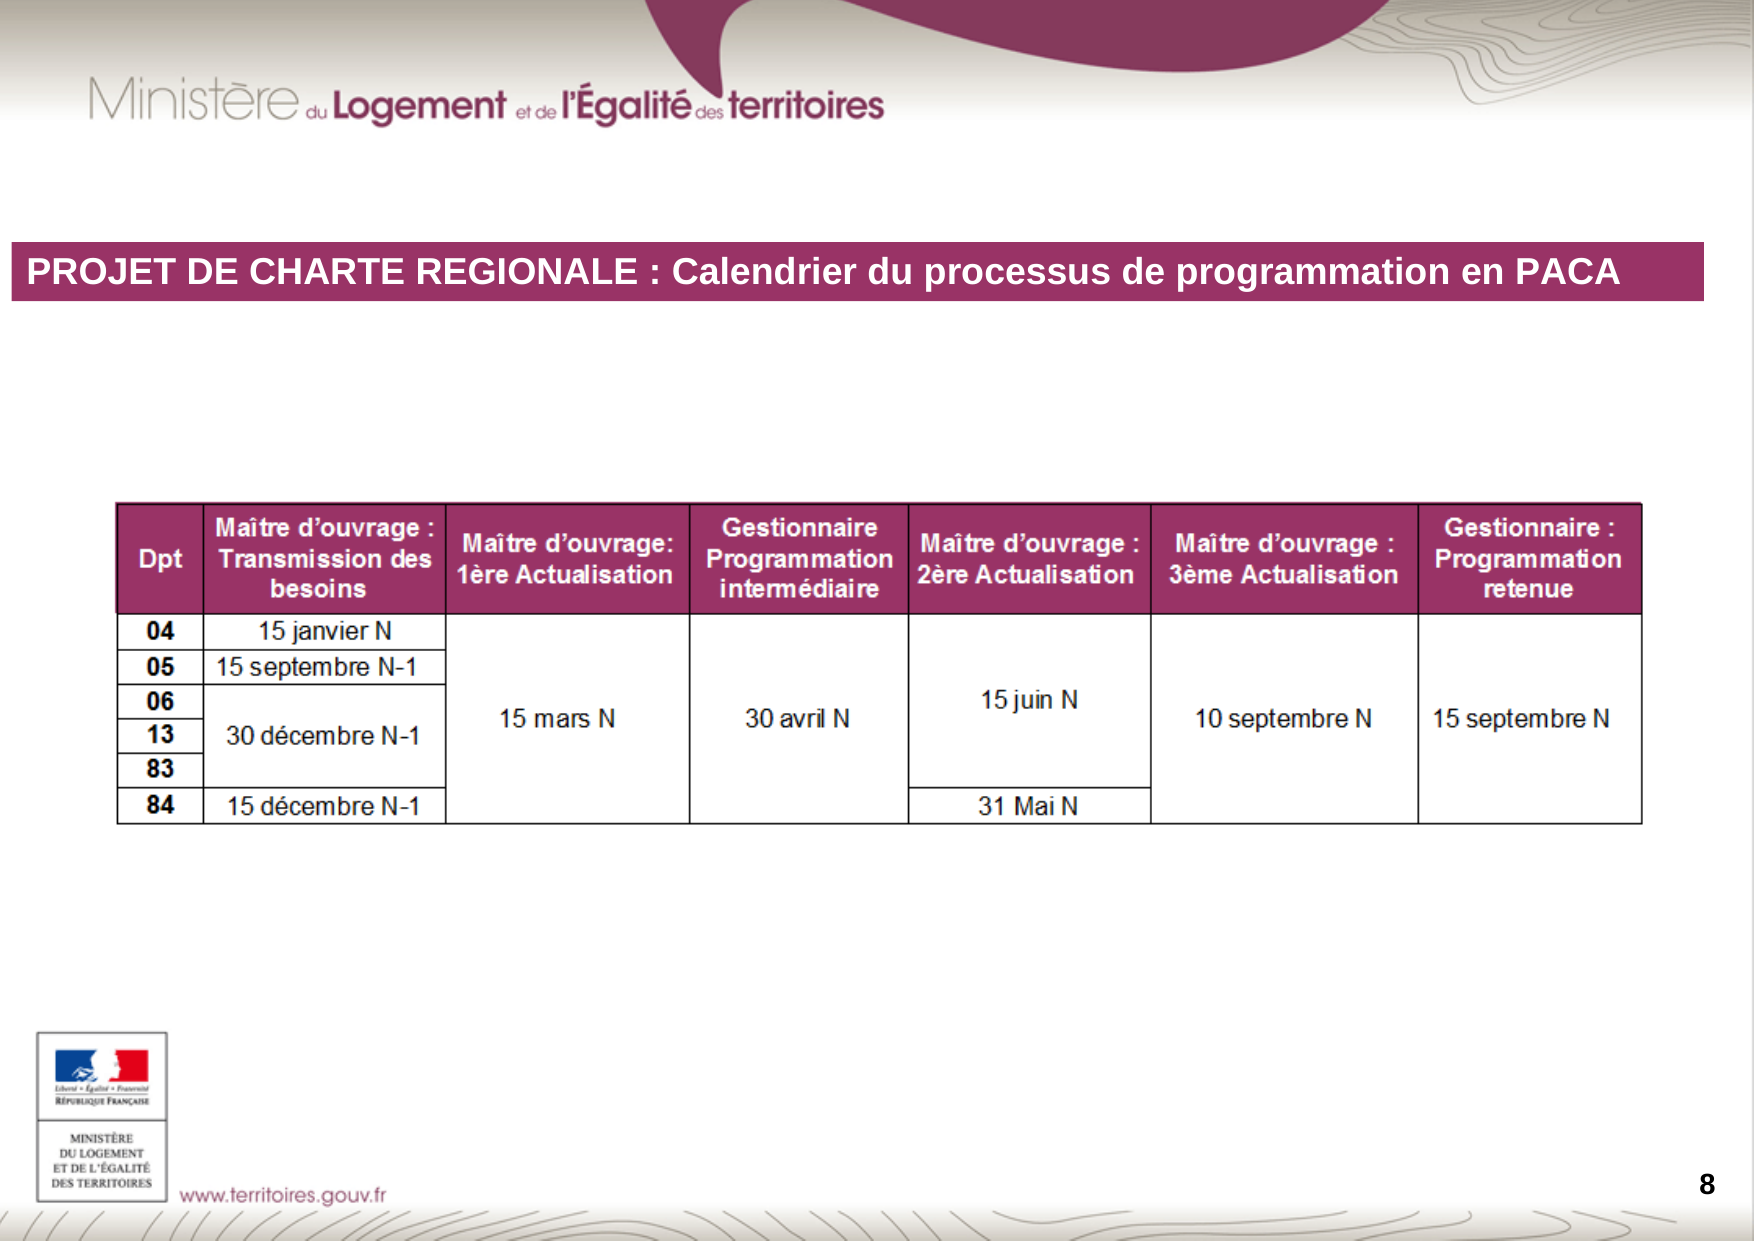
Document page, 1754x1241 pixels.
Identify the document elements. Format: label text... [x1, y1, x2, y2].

picture [0, 0, 1754, 1241]
text_box PROJET DE CHARTE REGIONALE : Calendrier du processus de programmation en PACA [11, 242, 1704, 302]
text_box [66, 419, 1713, 921]
